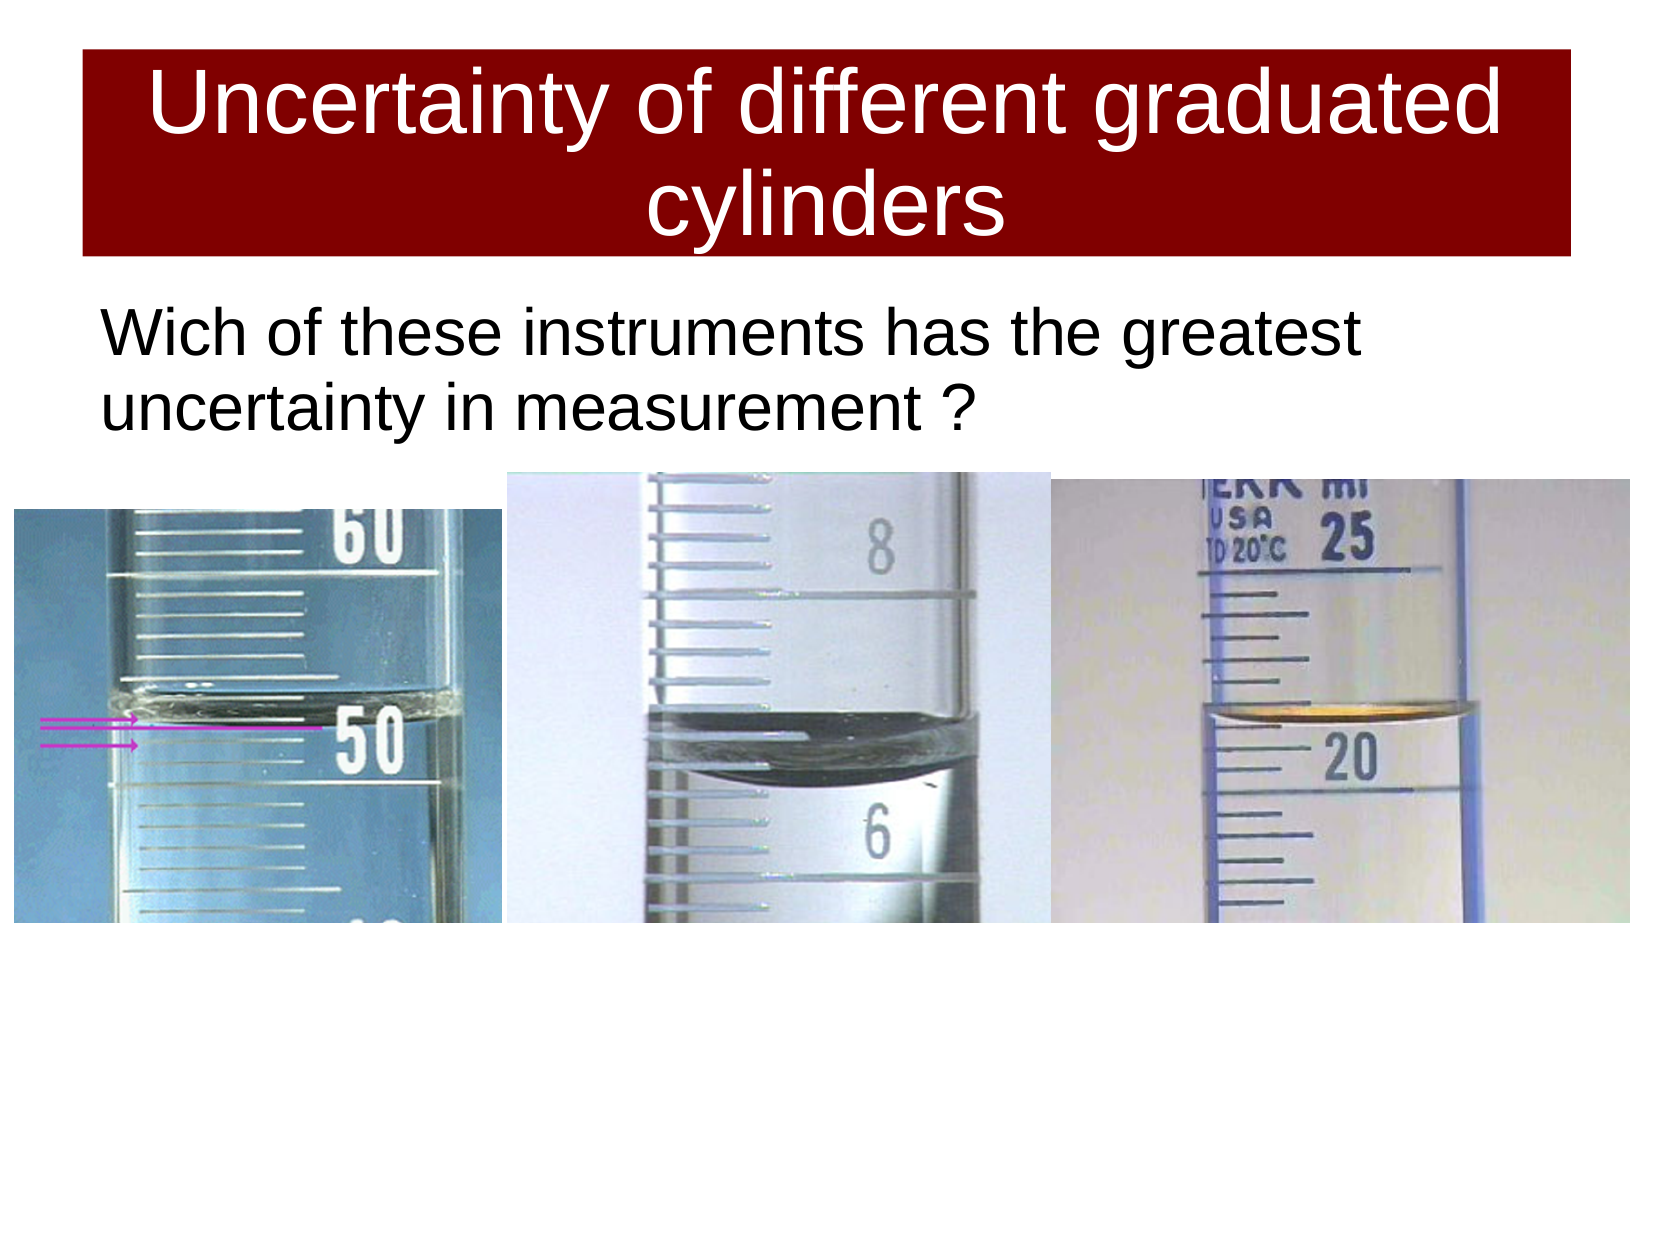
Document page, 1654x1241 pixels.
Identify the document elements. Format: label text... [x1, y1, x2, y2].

title Uncertainty of different graduated cylinders [82, 49, 1571, 257]
list Wich of these instruments has the greatest uncertainty in measurement ? [29, 295, 1625, 532]
picture [14, 509, 502, 923]
picture [507, 472, 1630, 923]
